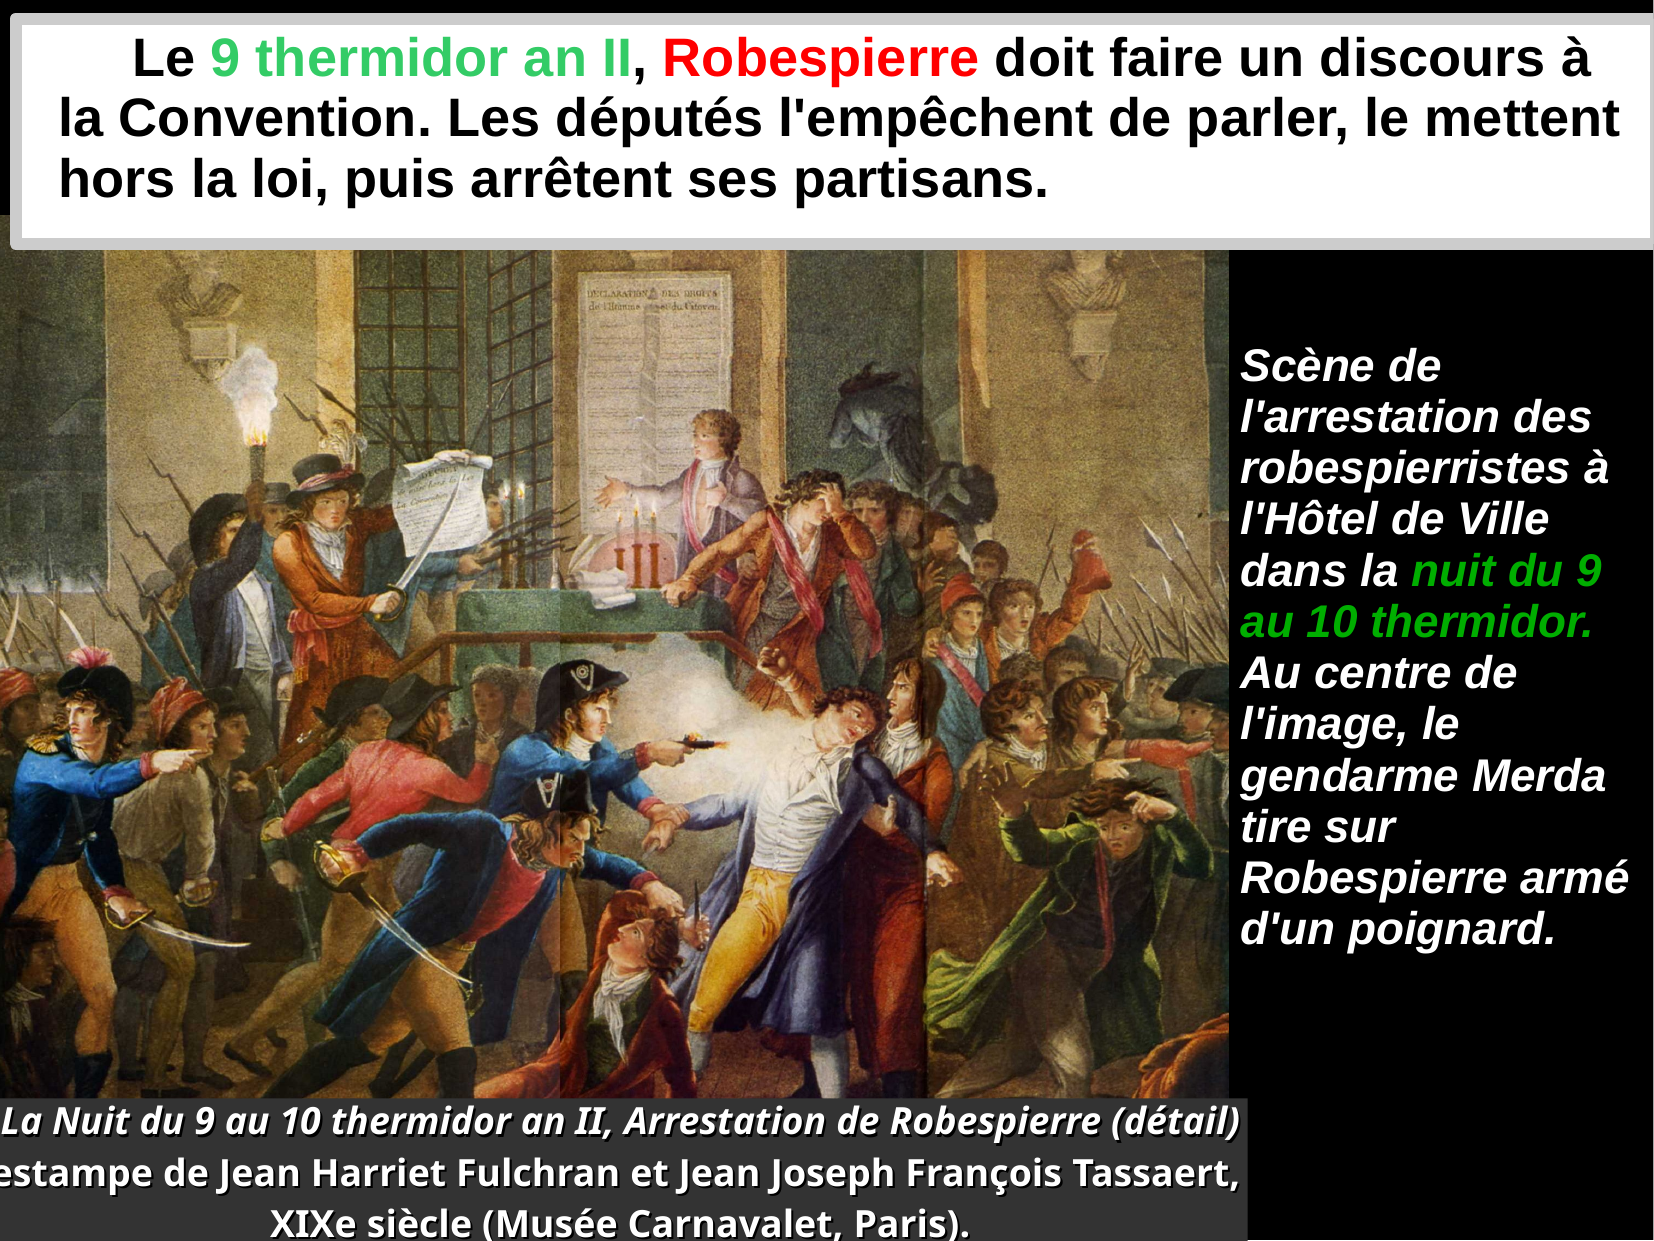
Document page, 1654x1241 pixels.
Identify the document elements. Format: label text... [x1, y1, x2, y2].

picture [0, 215, 1229, 1098]
text_box Scène de l'arrestation des robespierristes à l'Hôtel de Ville dans la nuit du 9 au 10 thermidor. Au centre de l'image, le gendarme Merda tire sur Robespierre armé d'un poignard. [1225, 332, 1654, 1240]
text_box [15, 18, 1654, 244]
text_box La Nuit du 9 au 10 thermidor an II, Arrestation de Robespierre (détail) estampe de Jean Harriet Fulchran et Jean Joseph François Tassaert, XIXe siècle (Musée Carnavalet, Paris). [0, 1098, 1248, 1241]
text_box Le 9 thermidor an II, Robespierre doit faire un discours à la Convention. Les députés l'empêchent de parler, le mettent hors la loi, puis arrêtent ses partisans. [43, 19, 1654, 216]
